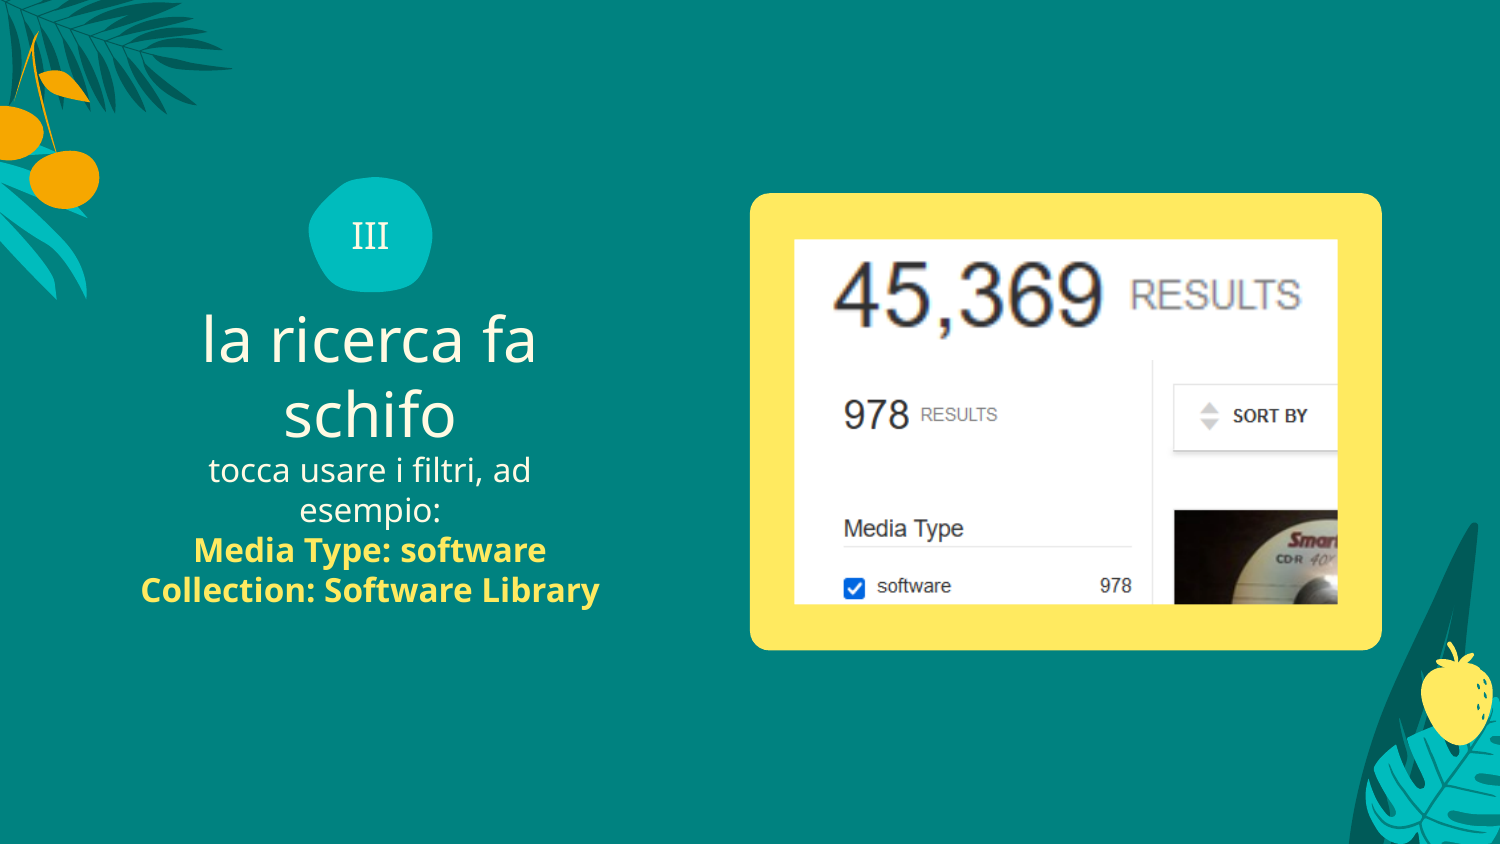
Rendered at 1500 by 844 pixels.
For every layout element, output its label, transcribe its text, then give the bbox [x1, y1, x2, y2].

title III [308, 189, 433, 281]
subtitle tocca usare i filtri, ad esempio: Media Type: software Collection: Software Library [118, 422, 623, 637]
picture [795, 240, 1337, 604]
text_box [330, 281, 416, 293]
title la ricerca fa schifo [118, 328, 623, 422]
text_box [336, 177, 412, 189]
text_box [749, 193, 1382, 651]
